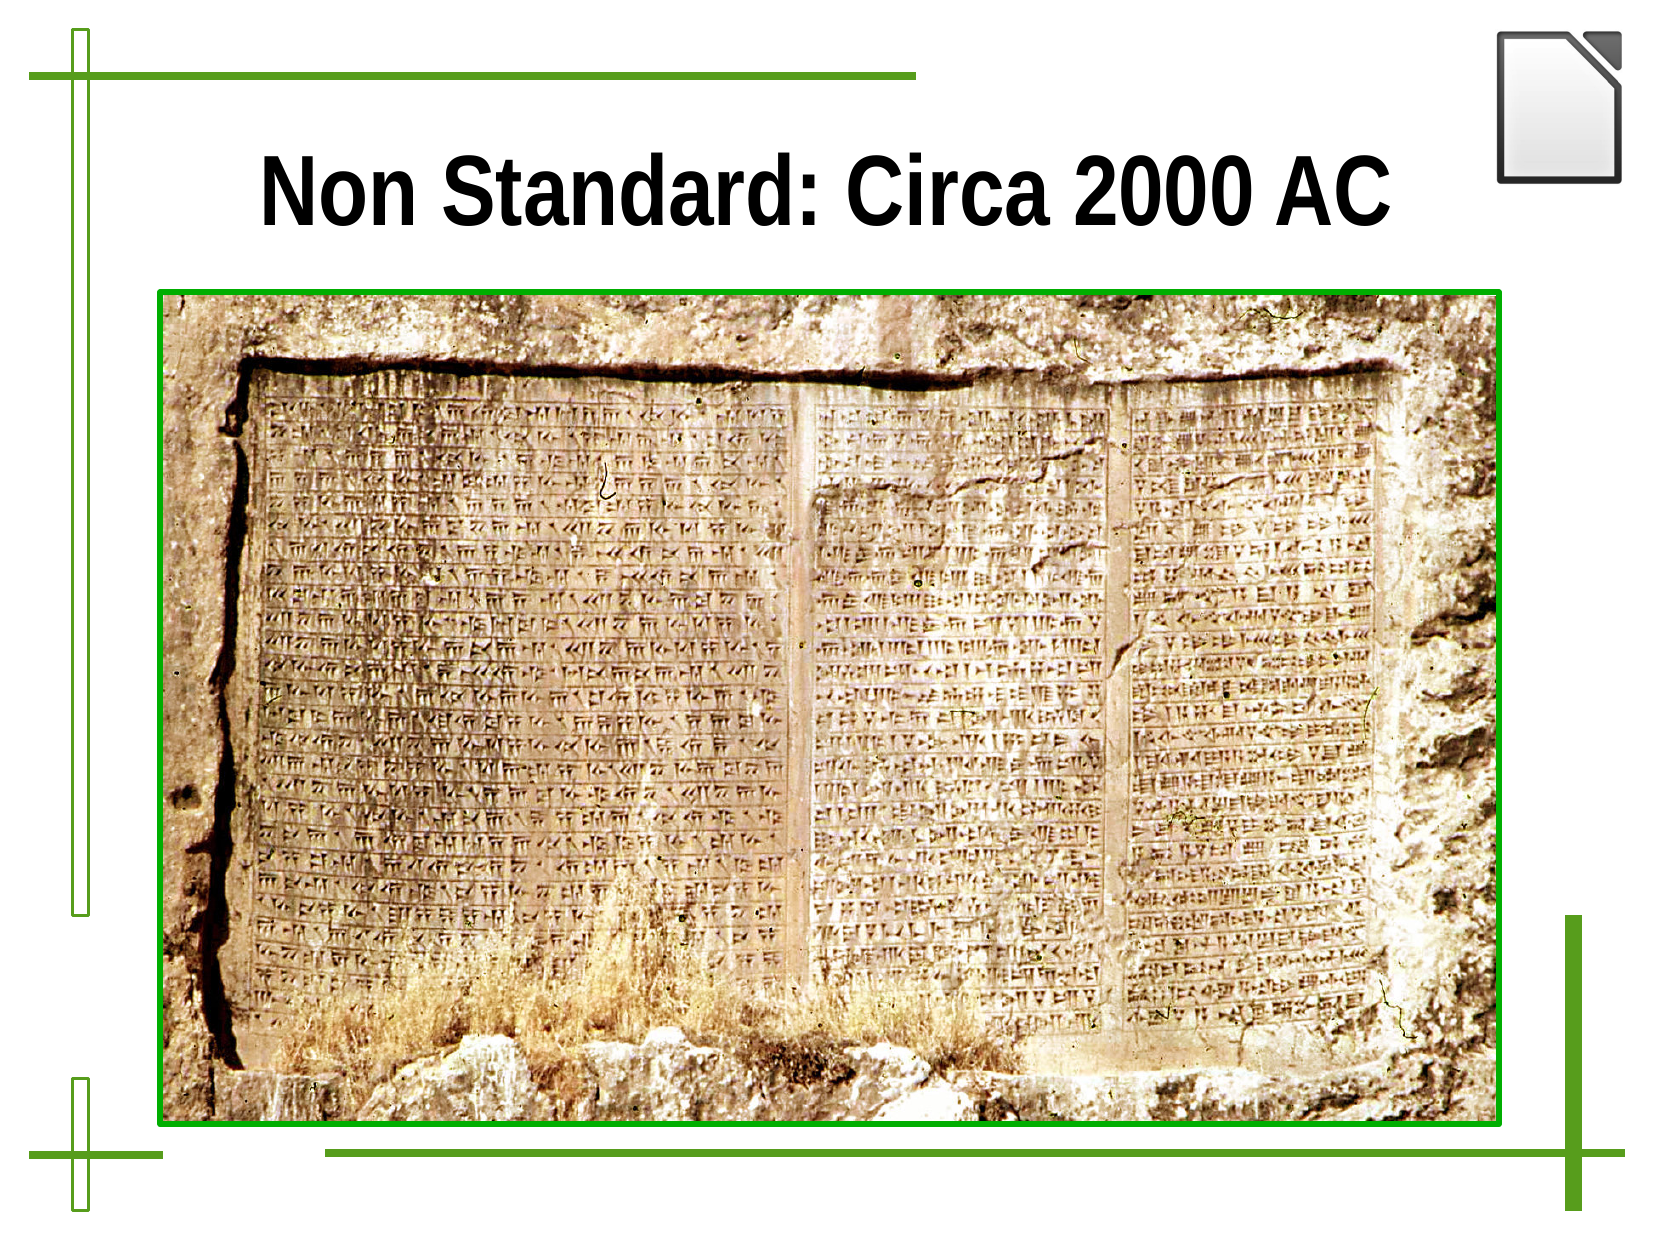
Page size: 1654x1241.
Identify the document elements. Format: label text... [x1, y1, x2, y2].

picture [1494, 29, 1624, 186]
picture [163, 295, 1496, 1122]
title Non Standard: Circa 2000 AC [118, 118, 1536, 260]
